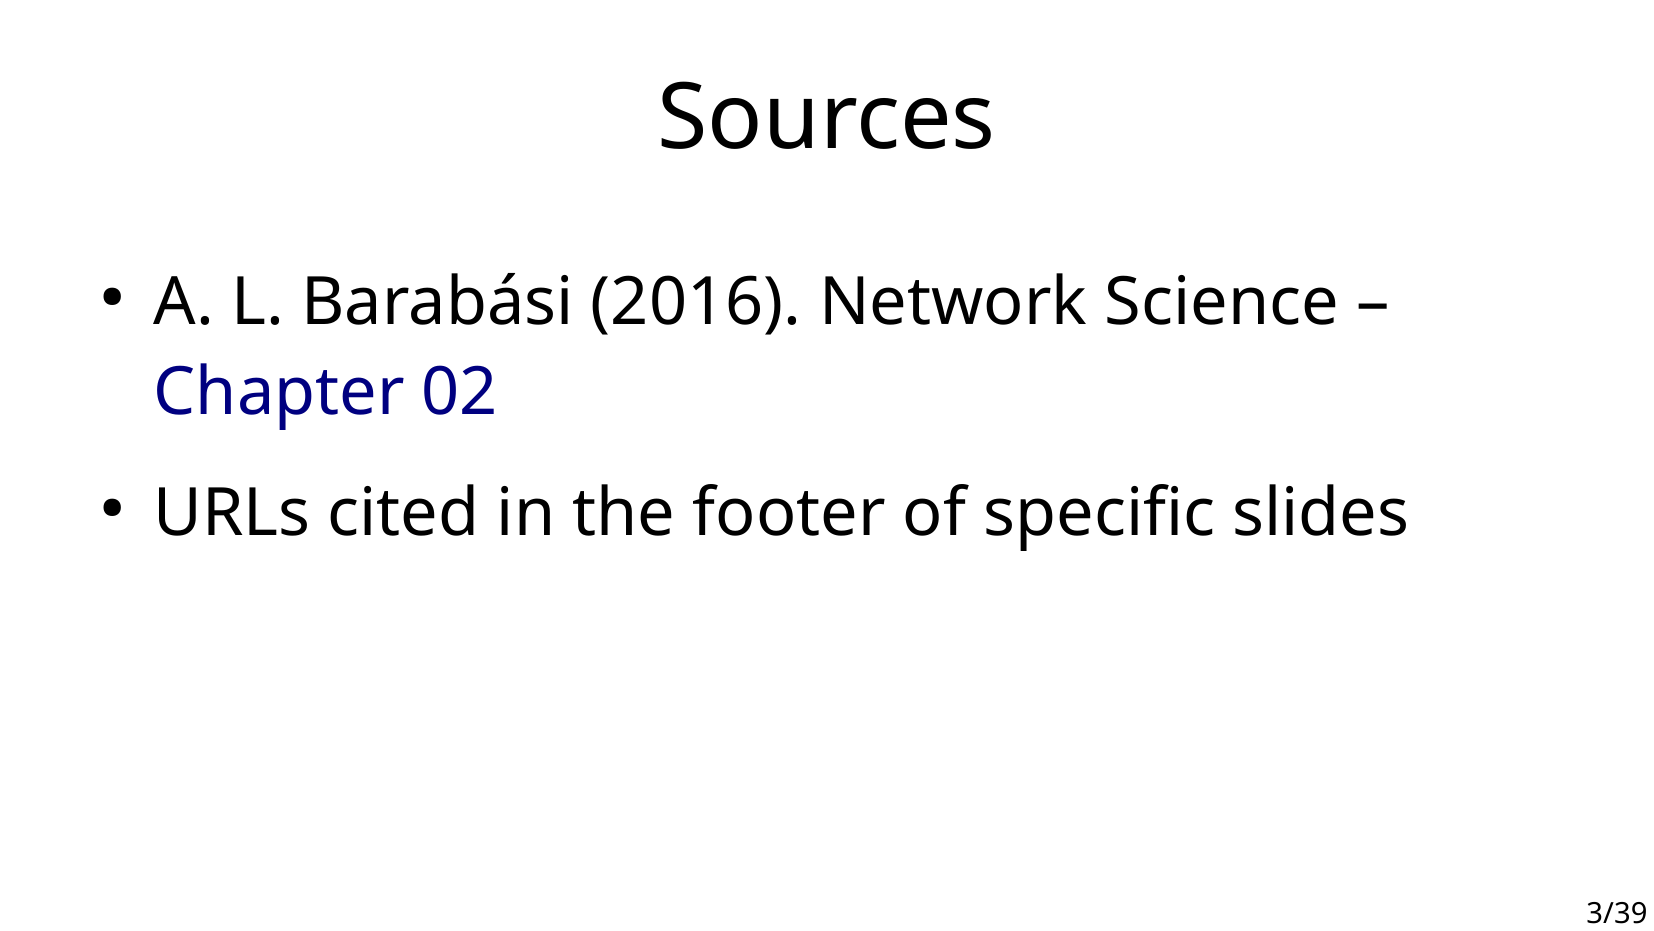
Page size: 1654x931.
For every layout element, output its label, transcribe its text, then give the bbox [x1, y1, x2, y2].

list A. L. Barabási (2016). Network Science – Chapter 02 URLs cited in the footer of specific slides [82, 253, 1571, 793]
title Sources [82, 1, 1571, 226]
